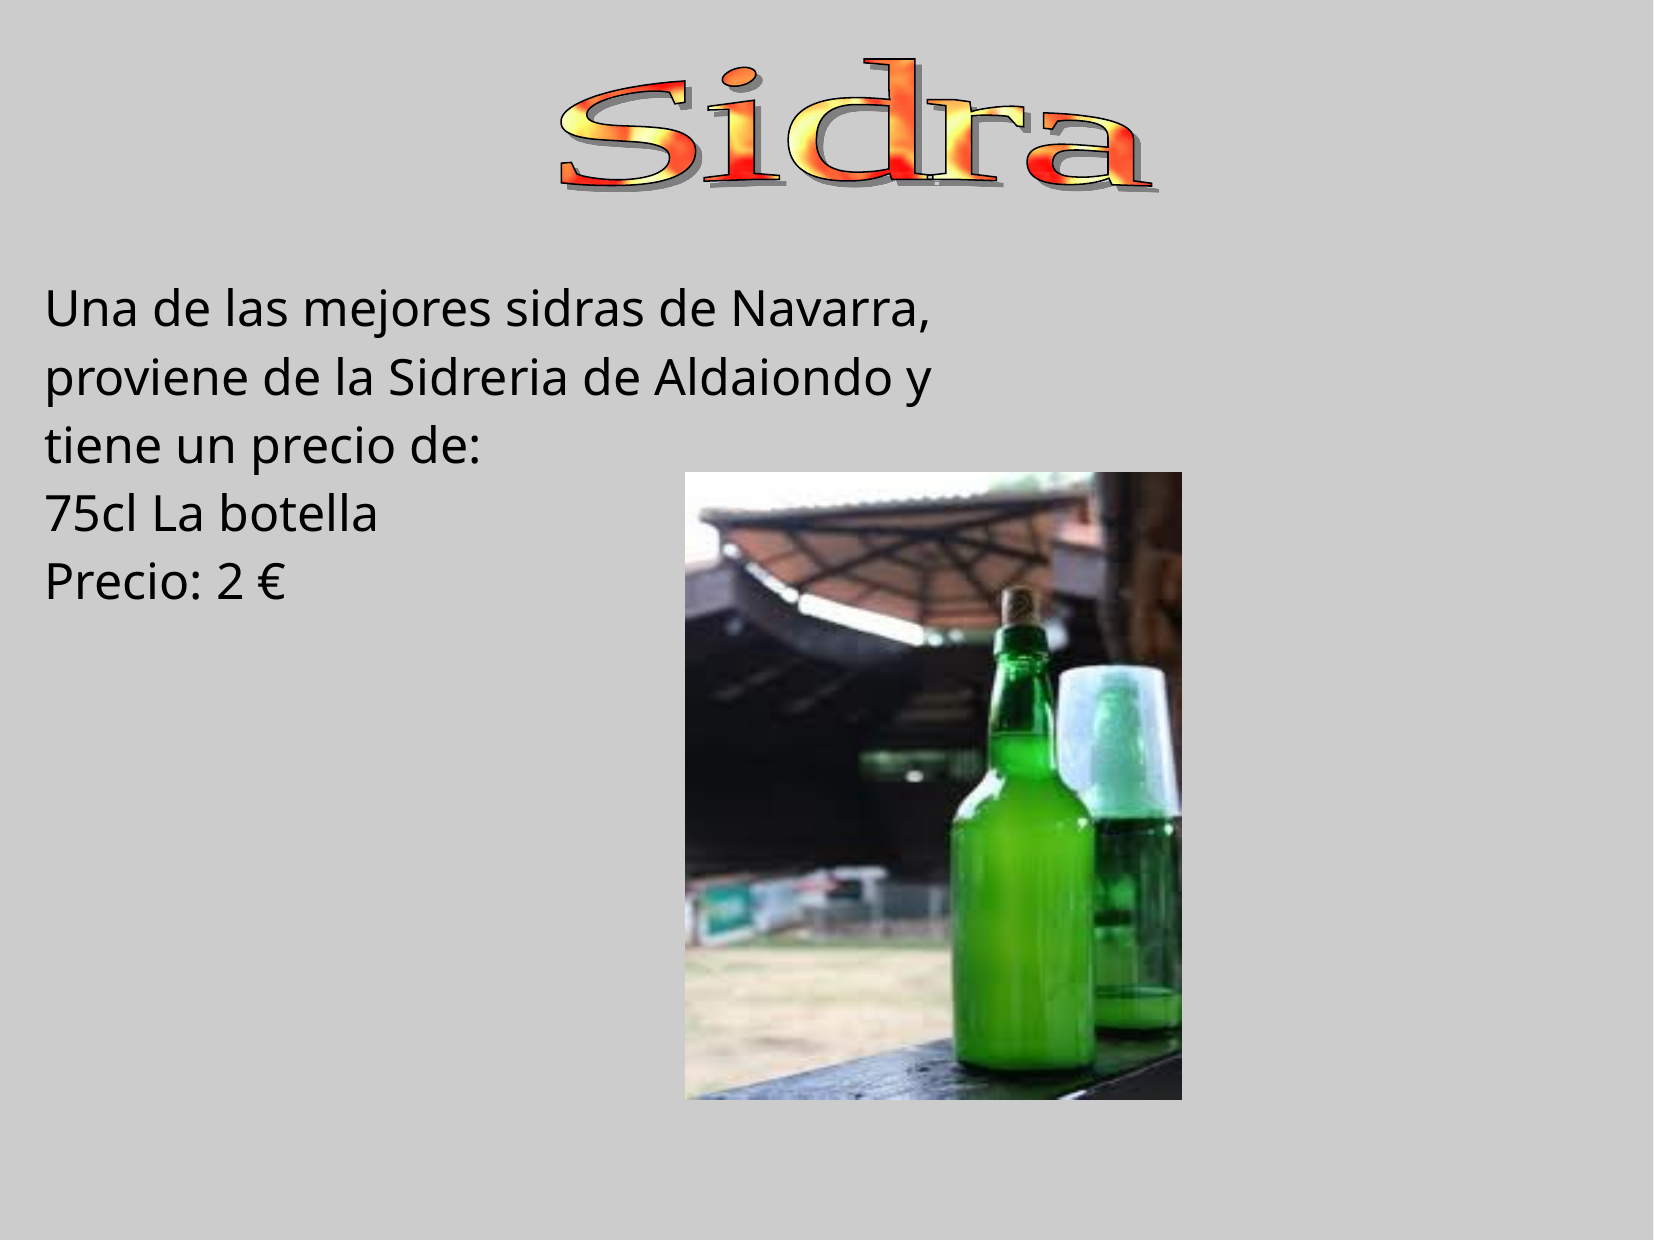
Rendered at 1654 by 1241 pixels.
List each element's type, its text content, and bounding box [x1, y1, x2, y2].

text_box Una de las mejores sidras de Navarra, proviene de la Sidreria de Aldaiondo y tiene un precio de: 75cl La botella Precio: 2 € [29, 265, 1112, 676]
text_box Sidra [788, 58, 1024, 181]
text_box Sidra [561, 80, 696, 186]
text_box Sidra [1027, 112, 1152, 187]
text_box Sidra [704, 100, 780, 182]
text_box Sidra [722, 67, 756, 87]
picture [685, 472, 1182, 1100]
